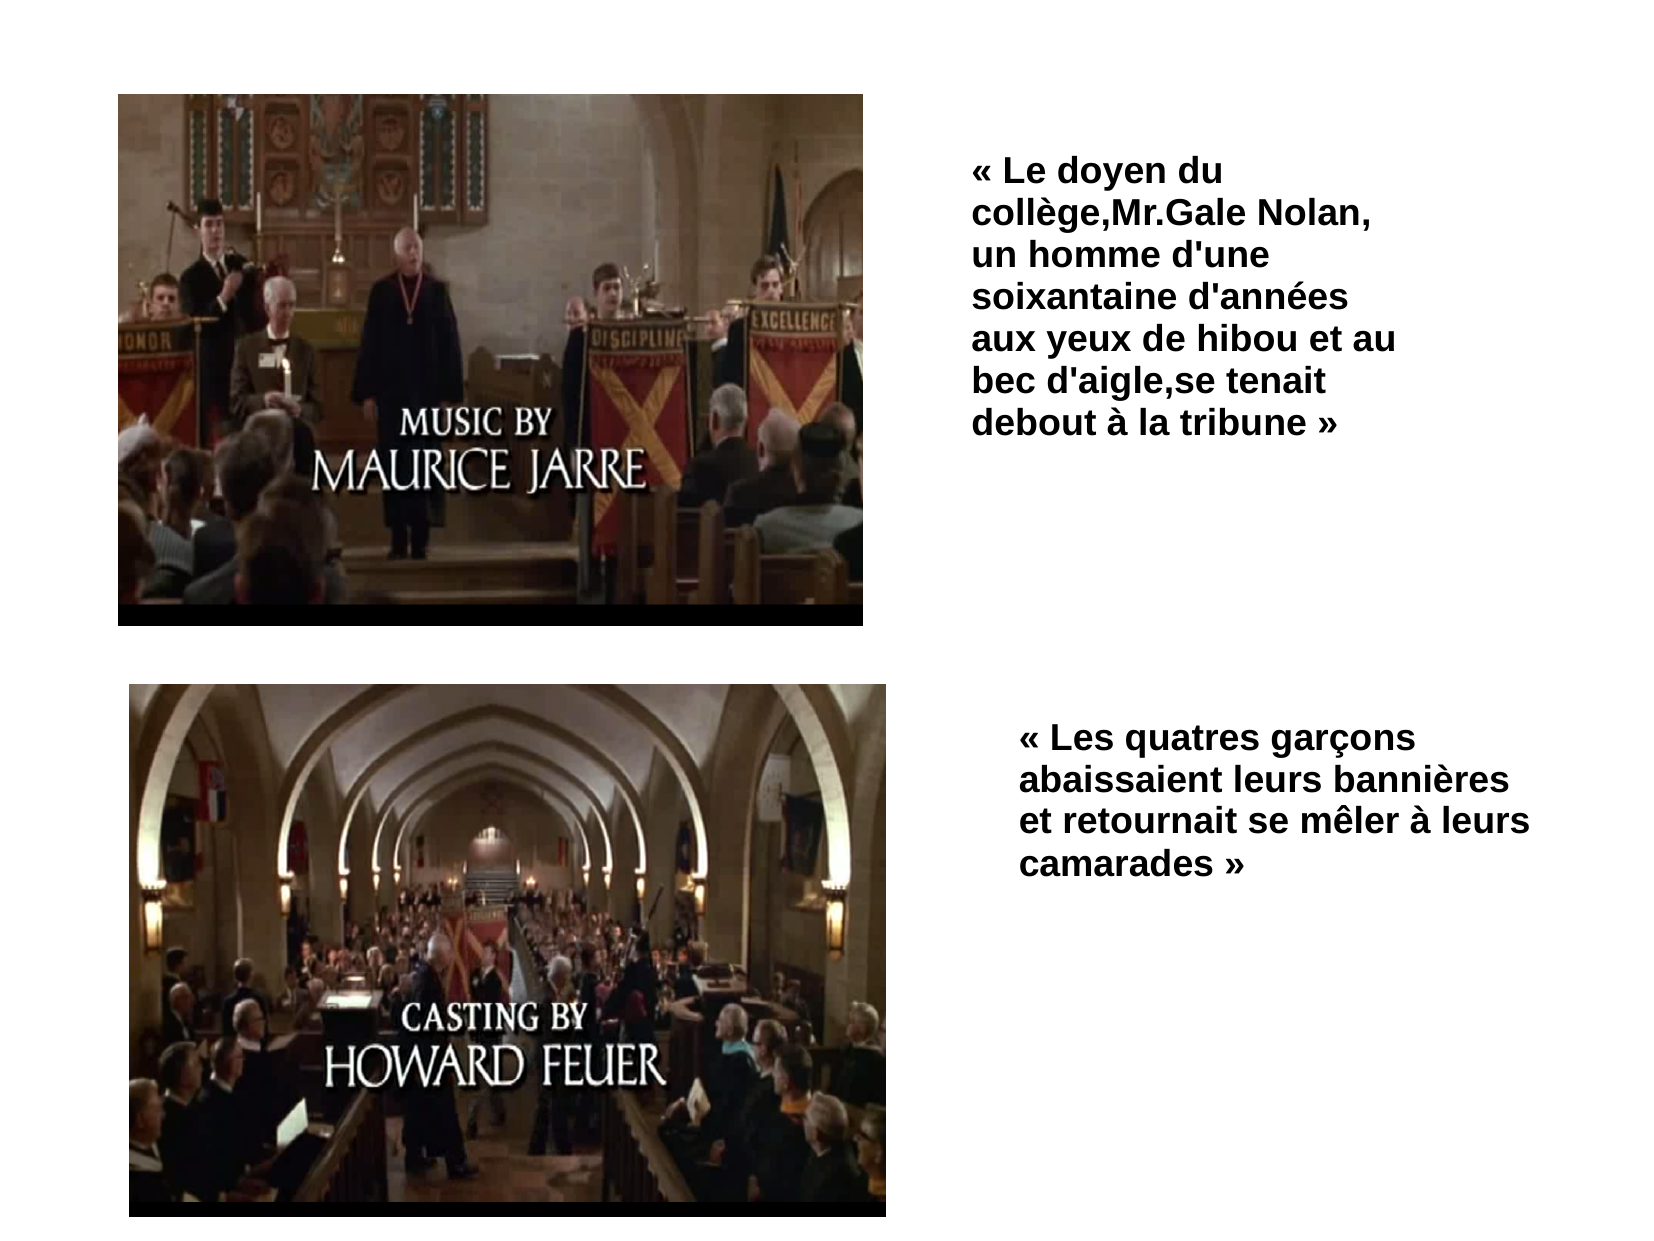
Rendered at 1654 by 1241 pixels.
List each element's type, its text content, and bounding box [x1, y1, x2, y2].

picture [118, 94, 863, 626]
picture [129, 684, 886, 1217]
text_box « Les quatres garçons abaissaient leurs bannières et retournait se mêler à leurs camarades » [1003, 708, 1560, 897]
text_box « Le doyen du collège,Mr.Gale Nolan, un homme d'une soixantaine d'années aux yeux de hibou et au bec d'aigle,se tenait debout à la tribune » [956, 141, 1430, 460]
